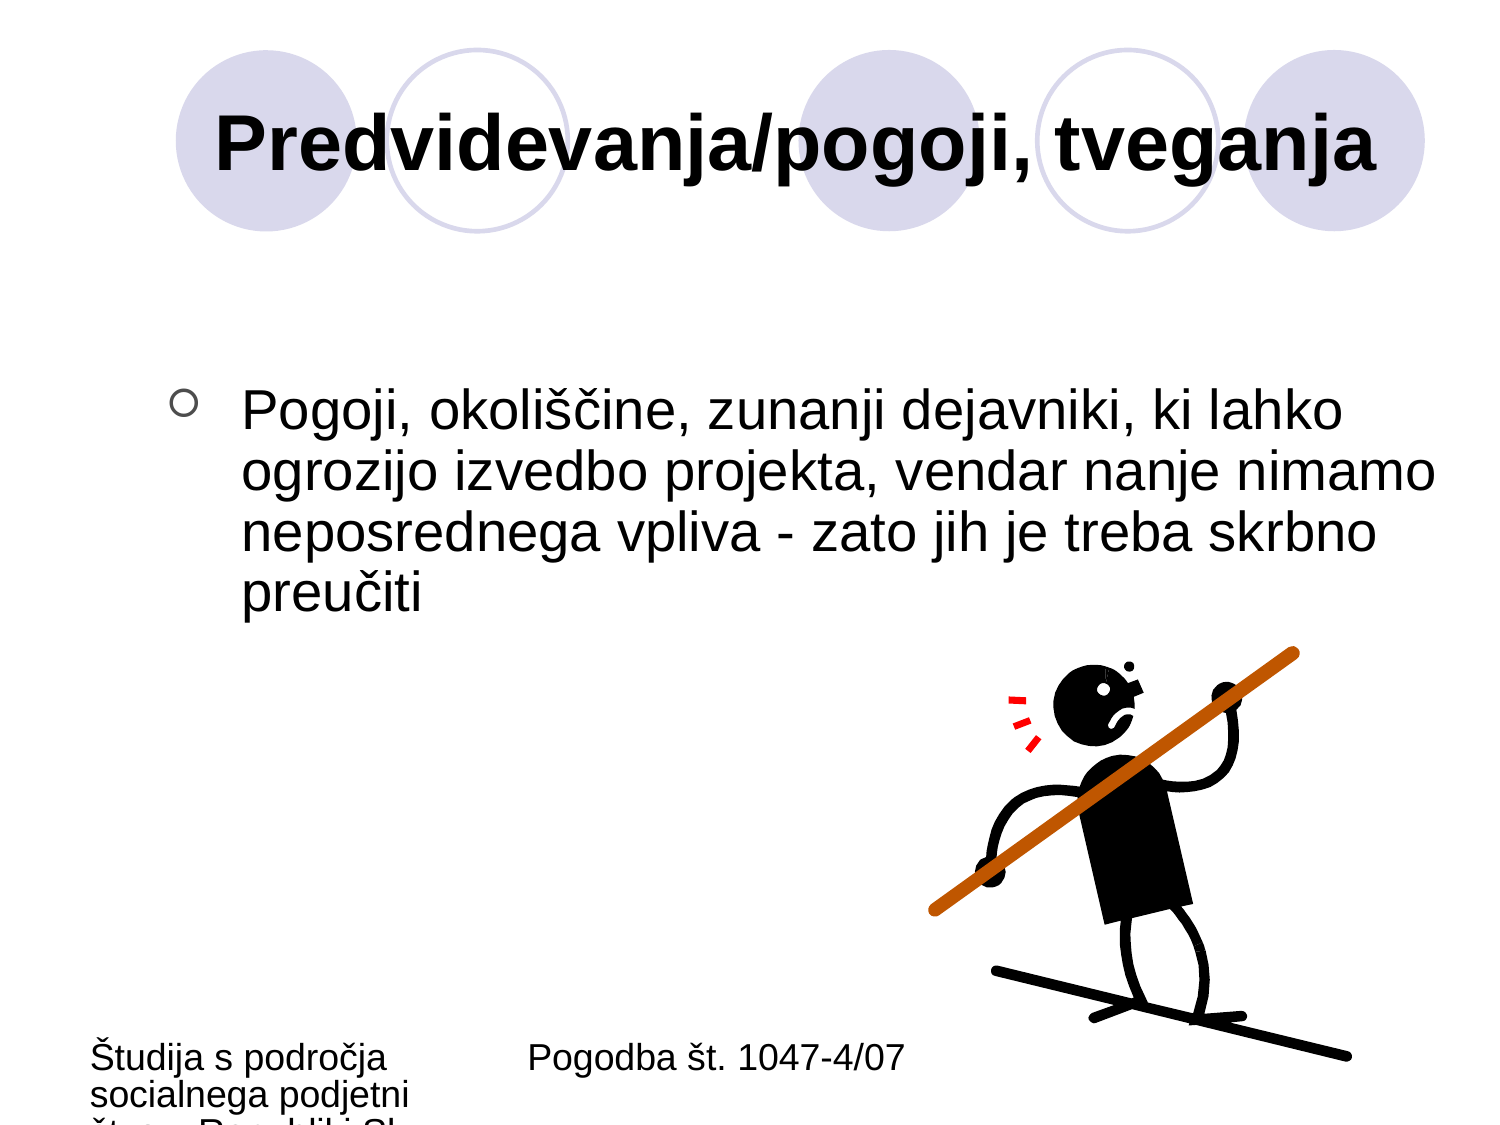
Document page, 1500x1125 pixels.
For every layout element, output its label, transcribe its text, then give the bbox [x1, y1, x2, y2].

title Predvidevanja/pogoji, tveganja [75, 0, 1426, 290]
picture [927, 645, 1353, 1062]
list Pogoji, okoliščine, zunanji dejavniki, ki lahko ogrozijo izvedbo projekta, vendar nanje nimamo neposrednega vpliva - zato jih je treba skrbno preučiti [76, 373, 1471, 1071]
